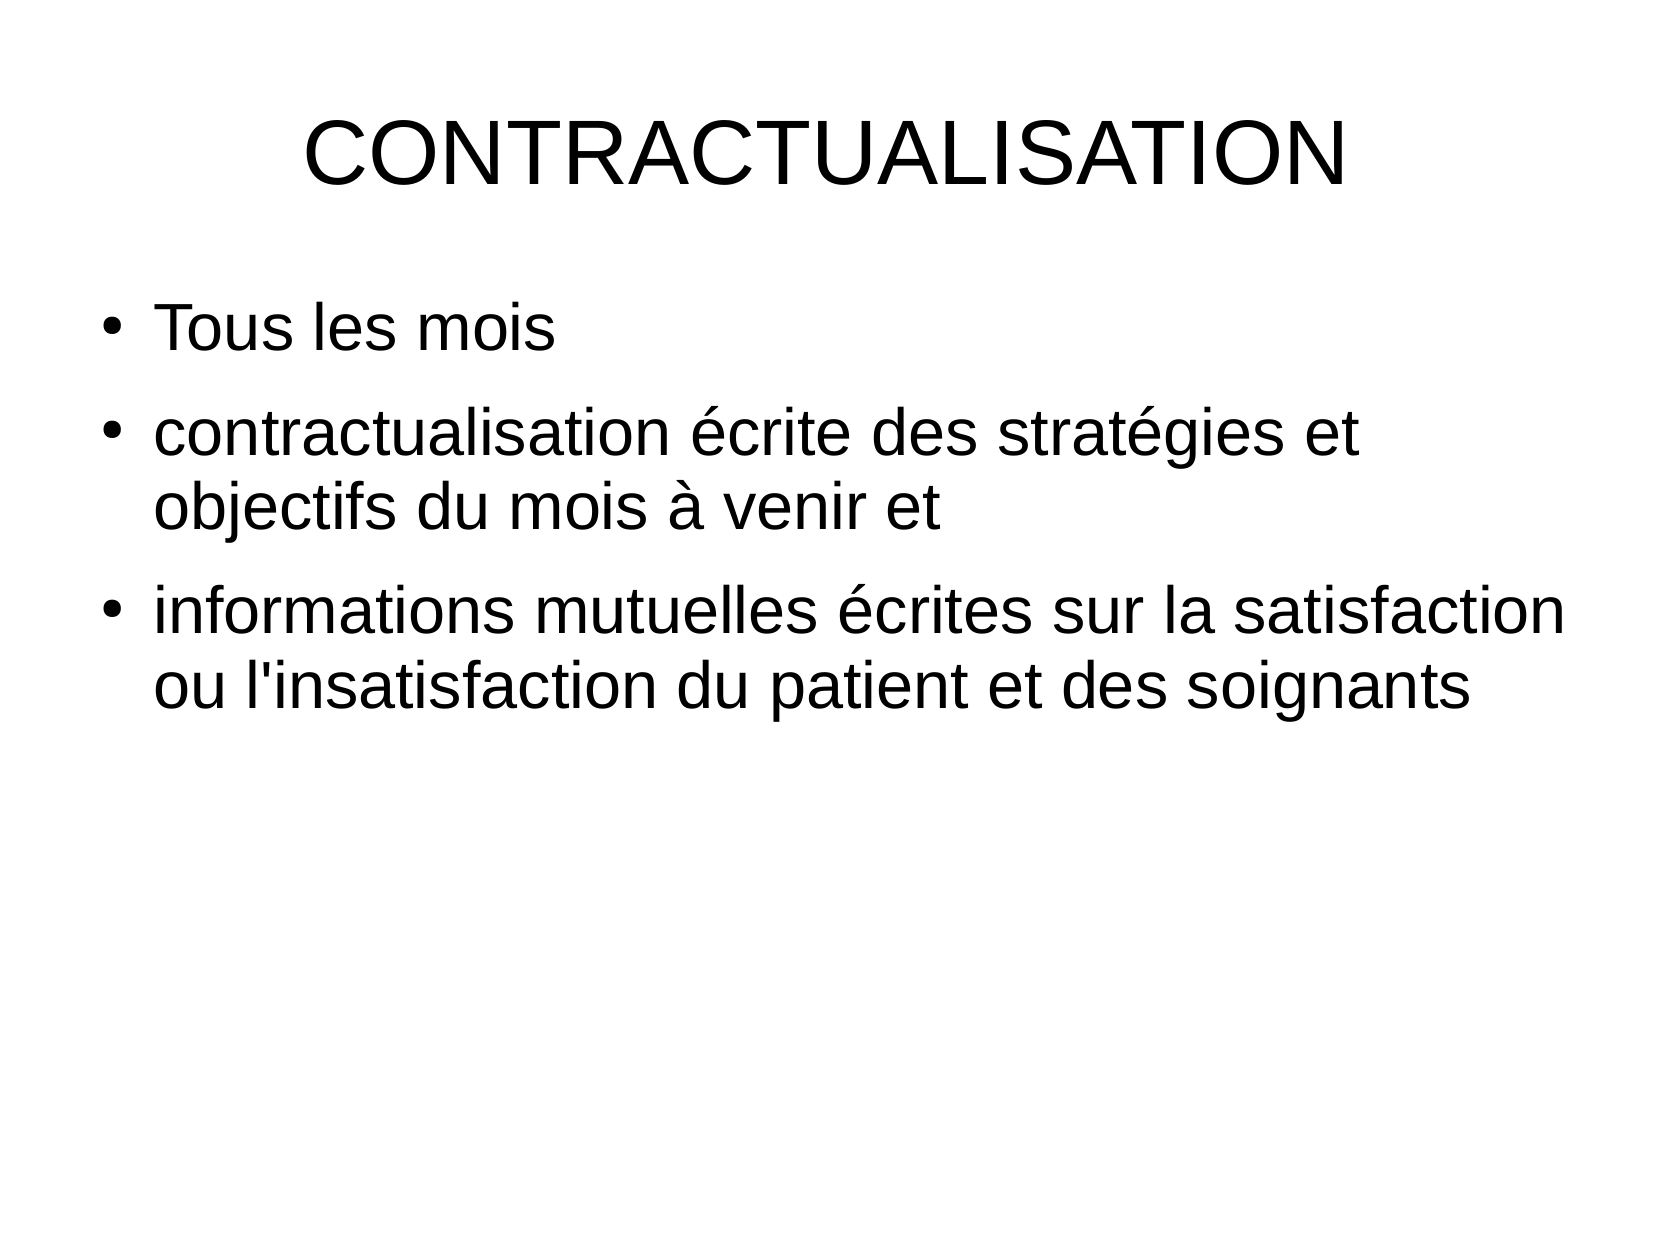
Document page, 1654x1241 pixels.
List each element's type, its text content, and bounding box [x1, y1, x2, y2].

list Tous les mois contractualisation écrite des stratégies et objectifs du mois à venir et informations mutuelles écrites sur la satisfaction ou l'insatisfaction du patient et des soignants [82, 290, 1571, 1109]
title CONTRACTUALISATION [82, 49, 1571, 257]
